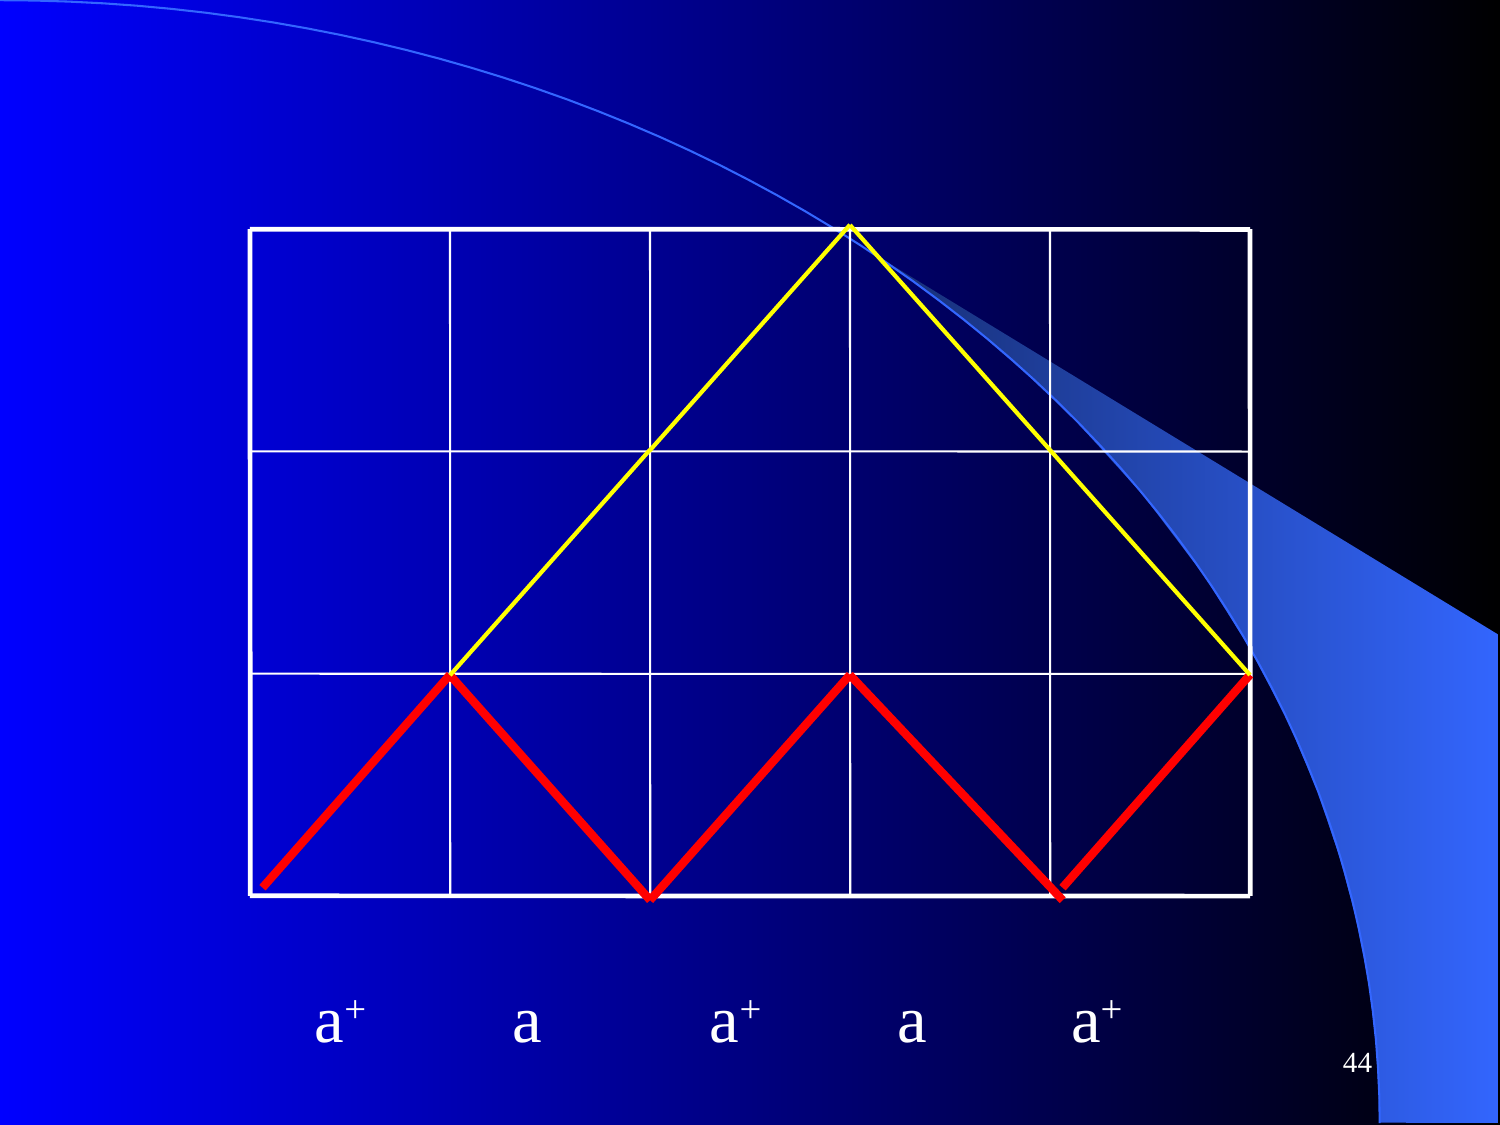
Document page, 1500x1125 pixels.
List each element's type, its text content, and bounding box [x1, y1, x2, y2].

text_box a+ a a+ a a+ [249, 974, 1276, 1065]
